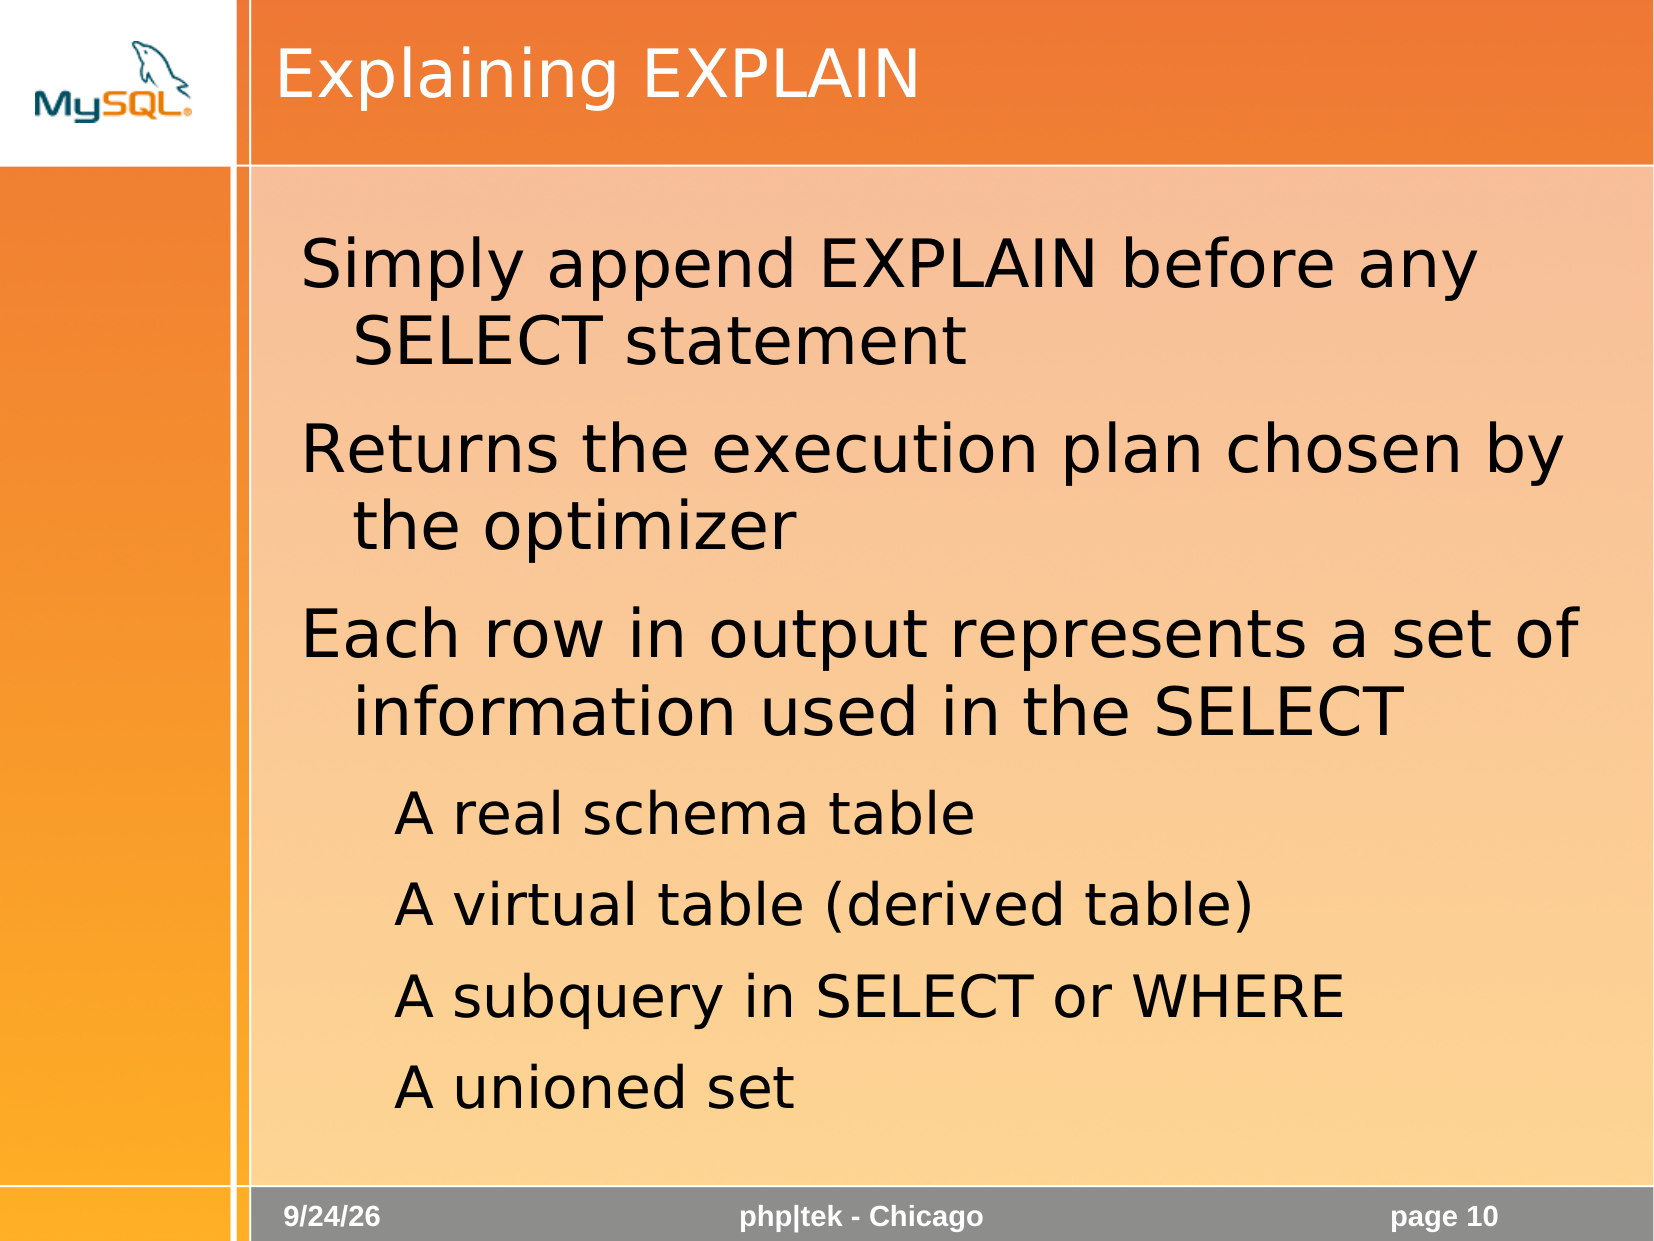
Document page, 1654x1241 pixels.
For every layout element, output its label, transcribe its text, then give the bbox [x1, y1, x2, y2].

title Explaining EXPLAIN [274, 11, 1500, 137]
picture [35, 41, 192, 123]
list Simply append EXPLAIN before any SELECT statement Returns the execution plan chosen by the optimizer Each row in output represents a set of information used in the SELECT A real schema table A virtual table (derived table) A subquery in SELECT or WHERE A unioned set [300, 225, 1613, 1163]
picture [0, 0, 1654, 1241]
